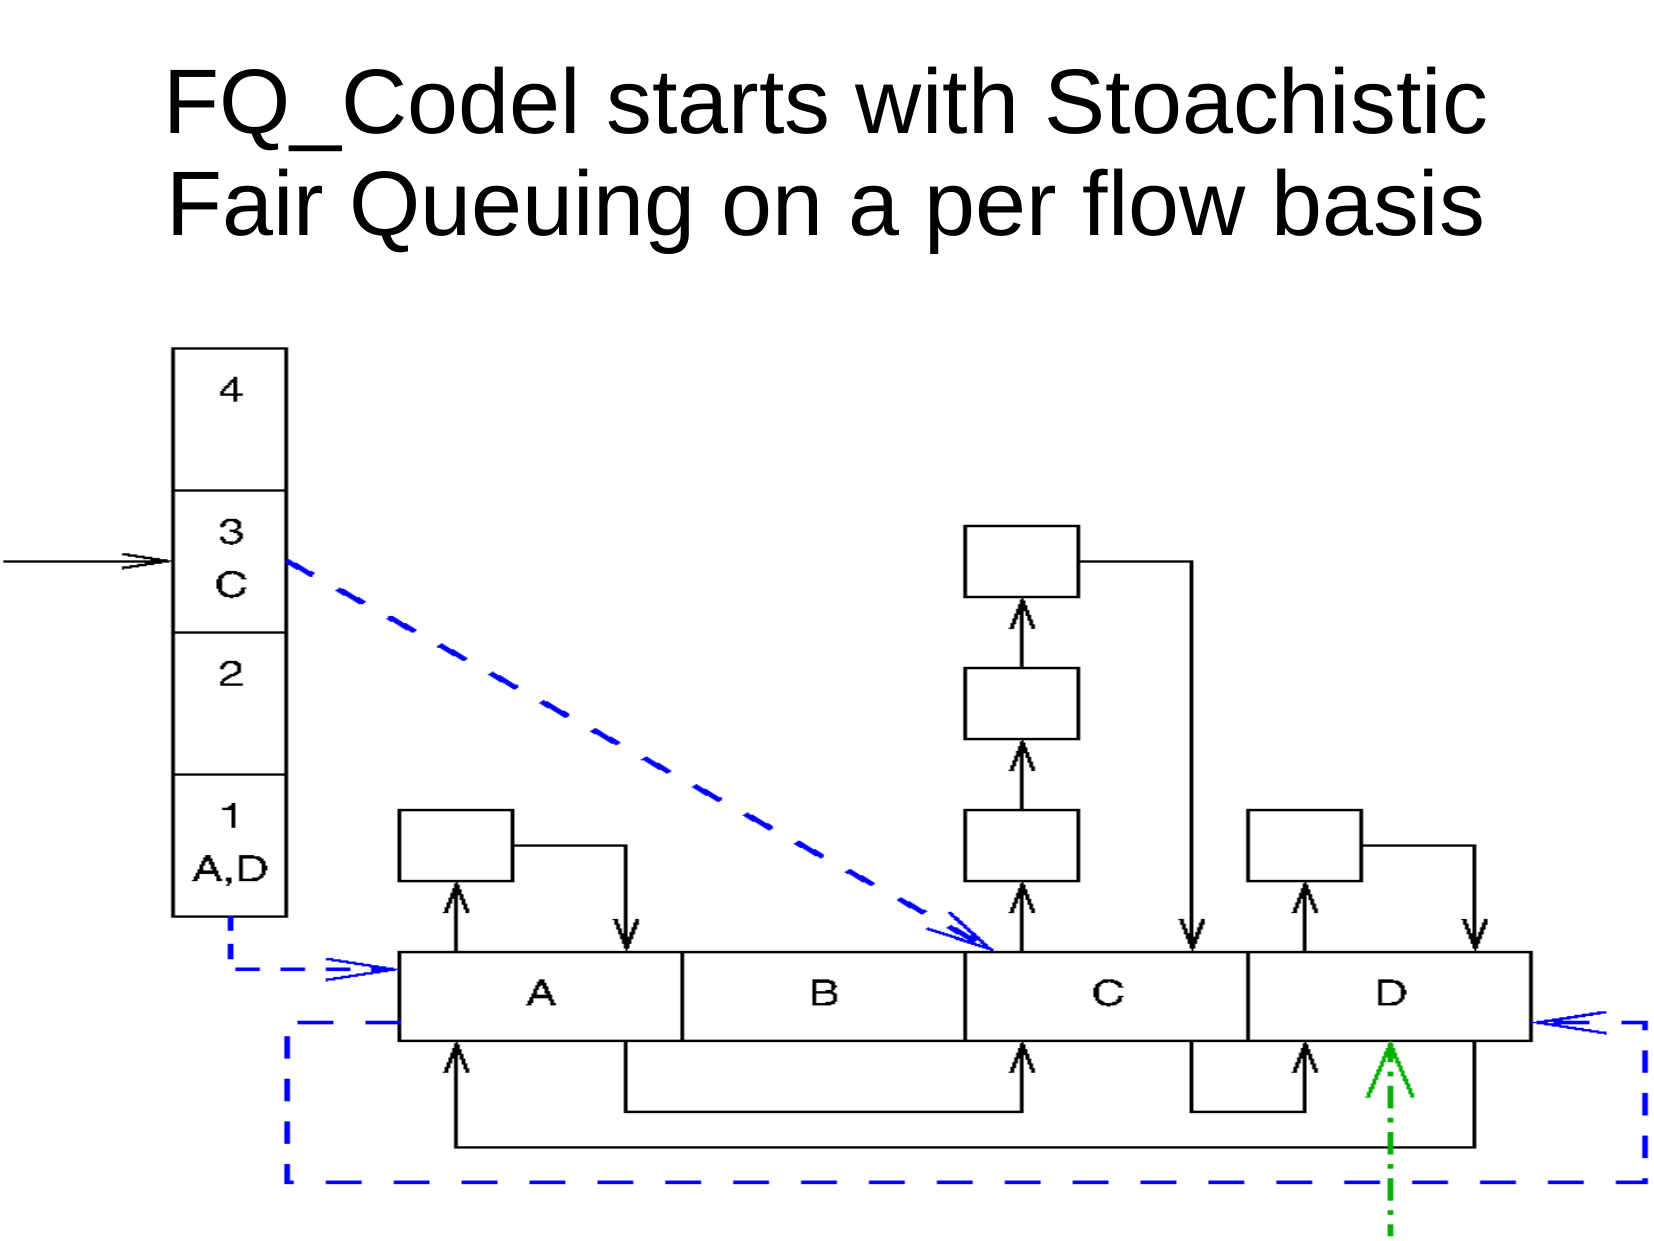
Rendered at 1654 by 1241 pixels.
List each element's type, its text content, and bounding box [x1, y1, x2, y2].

picture [0, 345, 1654, 1241]
title FQ_Codel starts with Stoachistic Fair Queuing on a per flow basis [82, 49, 1571, 257]
